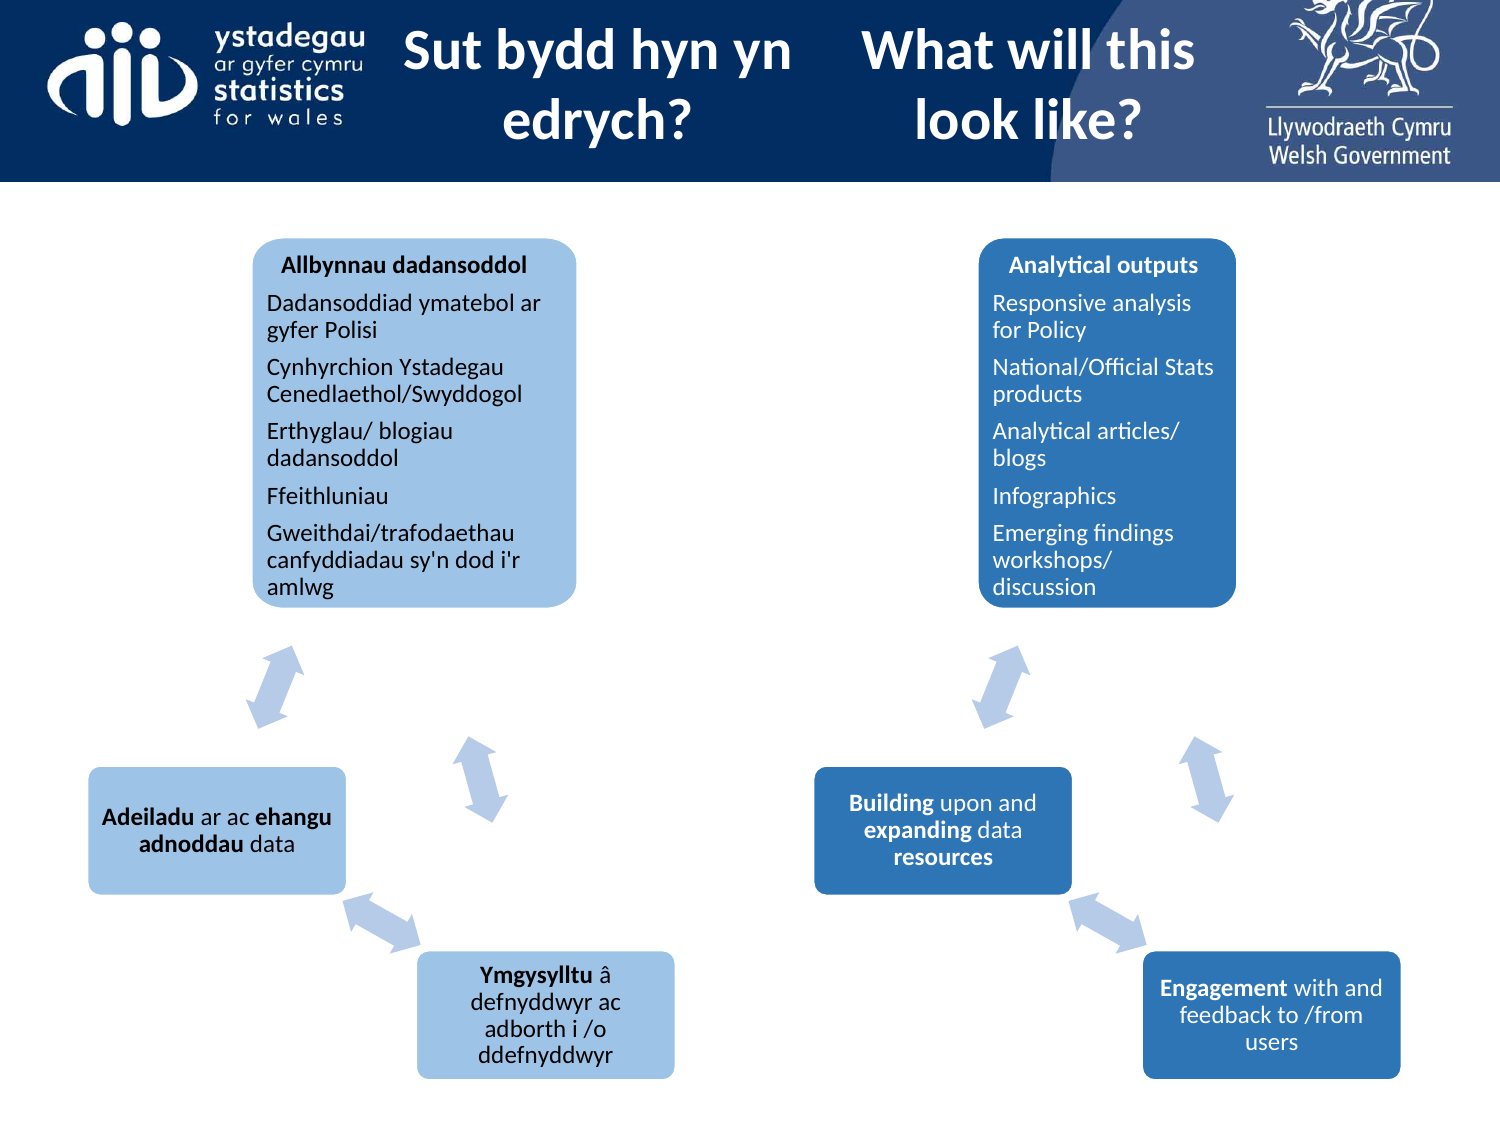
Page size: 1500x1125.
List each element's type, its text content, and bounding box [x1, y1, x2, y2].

text_box [763, 262, 1402, 1048]
text_box Sut bydd hyn yn edrych? [382, 3, 814, 157]
text_box Allbynnau dadansoddol Dadansoddiad ymatebol ar gyfer Polisi Cynhyrchion Ystadegau Cenedlaethol/Swyddogol Erthyglau/ blogiau dadansoddol Ffeithluniau Gweithdai/trafodaethau canfyddiadau sy'n dod i'r amlwg [251, 237, 578, 609]
text_box Building upon and expanding data resources [813, 765, 1074, 896]
picture [0, 0, 1500, 182]
text_box Ymgysylltu â defnyddwyr ac adborth i /o ddefnyddwyr [415, 950, 676, 1081]
text_box [245, 645, 305, 729]
text_box Analytical outputs Responsive analysis for Policy National/Official Stats products Analytical articles/ blogs Infographics Emerging findings workshops/ discussion [977, 237, 1238, 609]
text_box Engagement with and feedback to /from users [1141, 950, 1402, 1081]
title What will this look like? [814, 3, 1245, 157]
text_box Adeiladu ar ac ehangu adnoddau data [87, 765, 348, 896]
text_box [342, 892, 421, 954]
text_box [452, 736, 509, 823]
